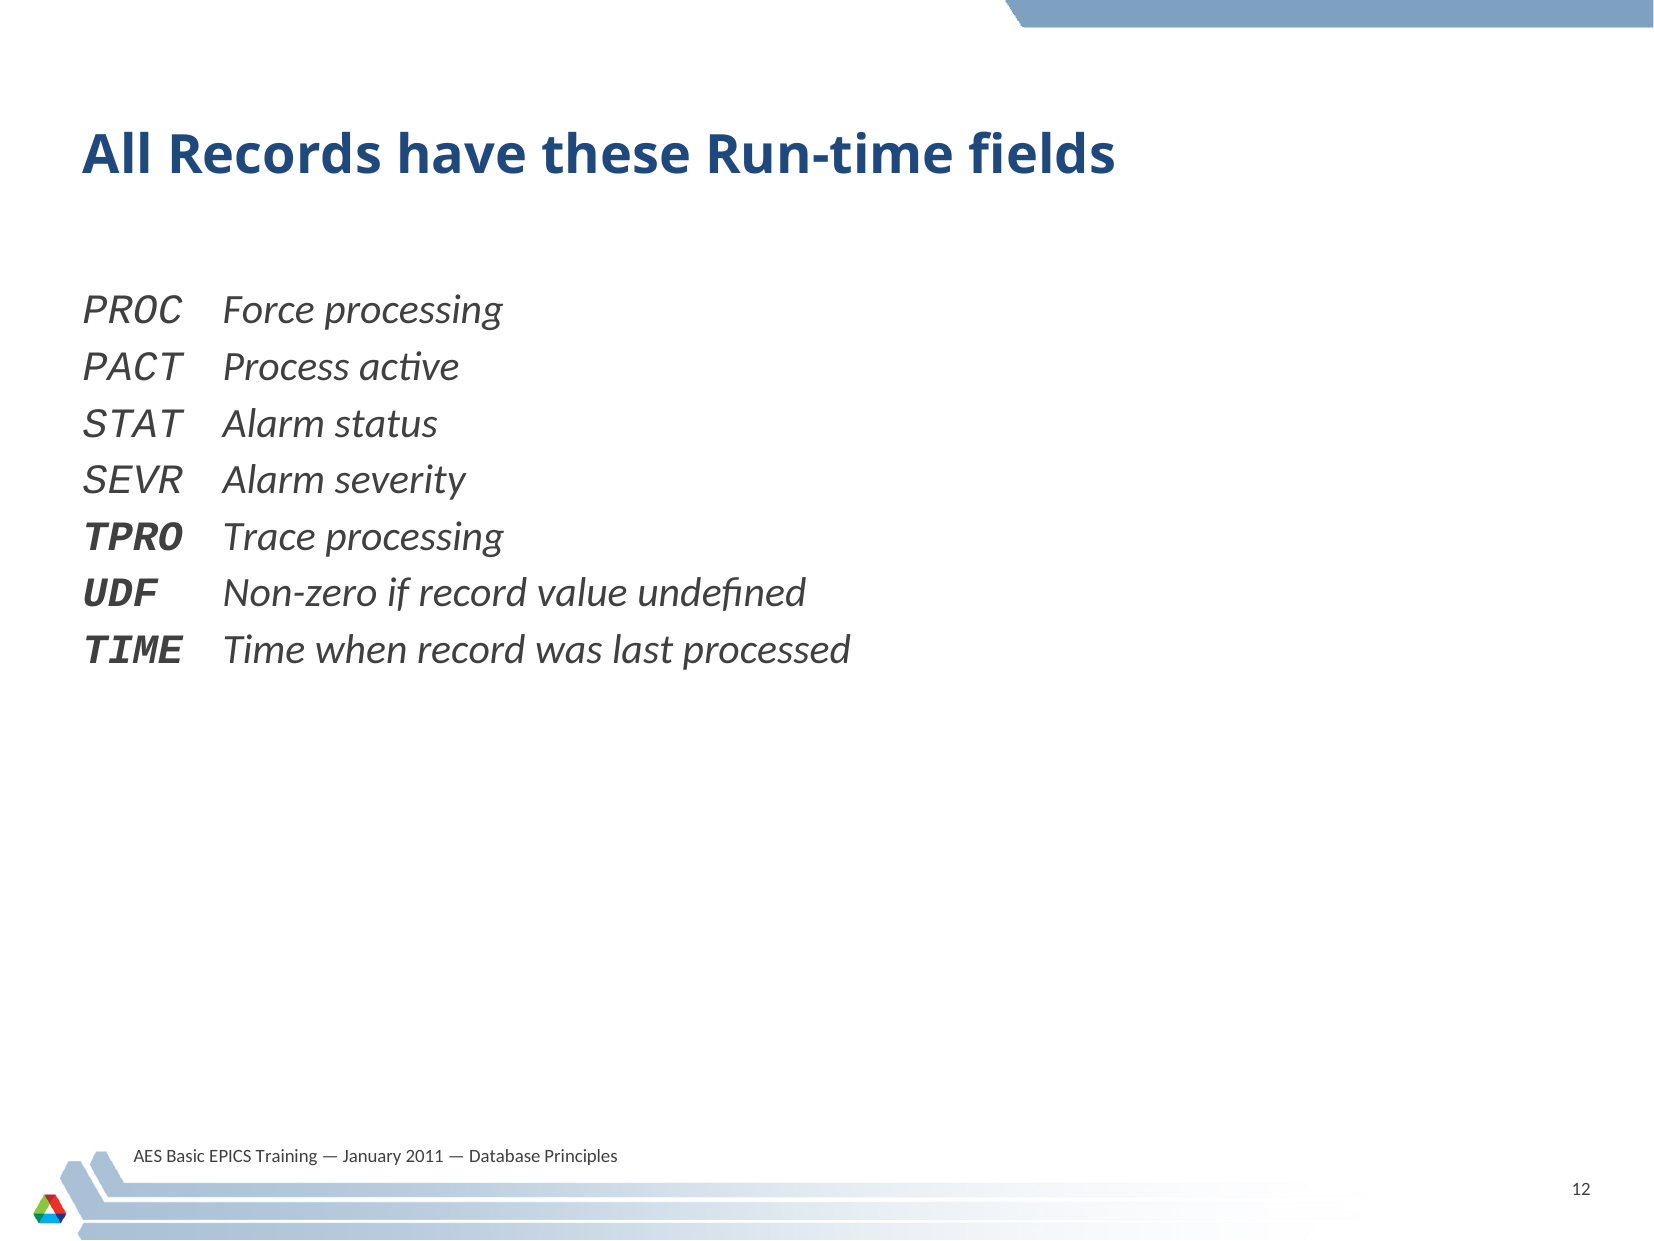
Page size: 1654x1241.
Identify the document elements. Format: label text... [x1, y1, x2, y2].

list PROC Force processing PACT Process active STAT Alarm status SEVR Alarm severity TPRO Trace processing UDF Non-zero if record value undefined TIME Time when record was last processed [82, 289, 1571, 1108]
picture [0, 0, 1654, 29]
picture [0, 1143, 1654, 1240]
title All Records have these Run-time fields [82, 121, 1571, 185]
